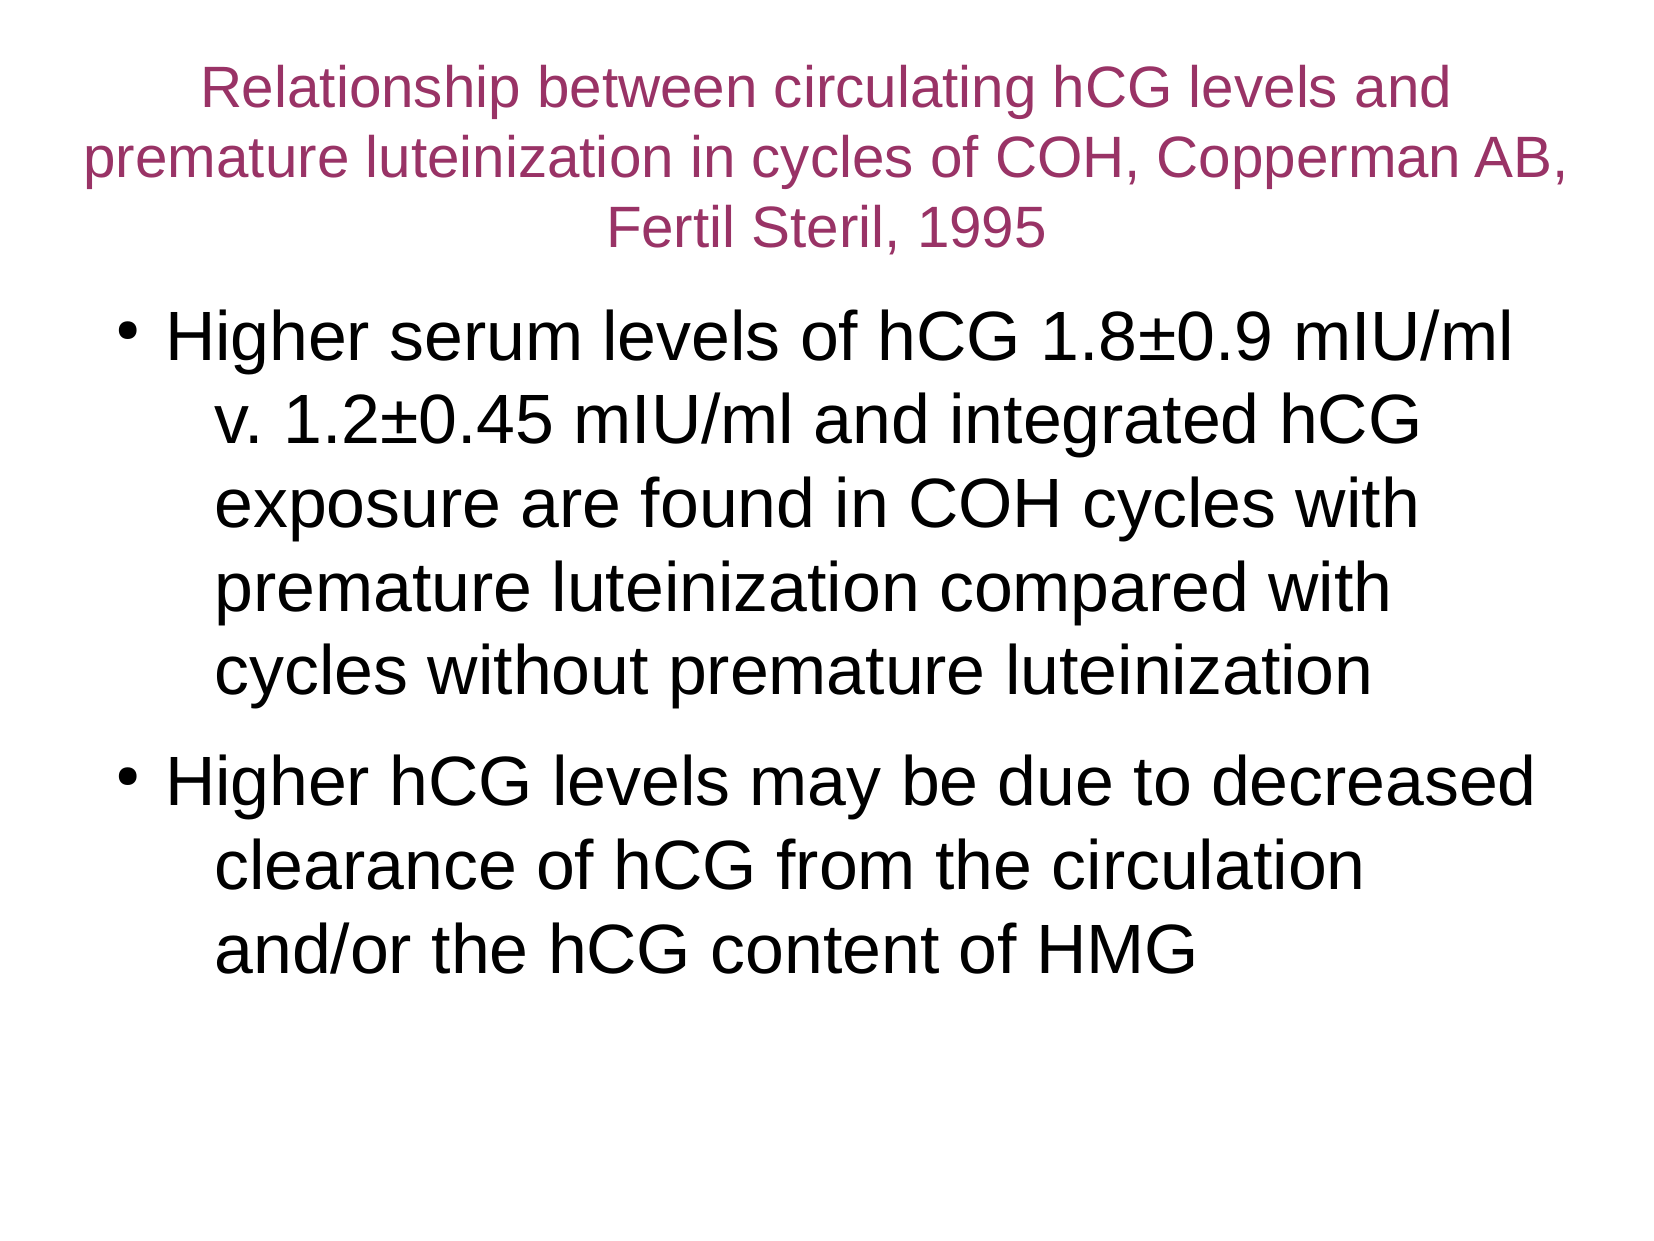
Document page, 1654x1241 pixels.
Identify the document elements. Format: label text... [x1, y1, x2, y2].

title Relationship between circulating hCG levels and premature luteinization in cycles of COH, Copperman AB, Fertil Steril, 1995 [82, 49, 1571, 257]
list Higher serum levels of hCG 1.8±0.9 mIU/ml v. 1.2±0.45 mIU/ml and integrated hCG exposure are found in COH cycles with premature luteinization compared with cycles without premature luteinization Higher hCG levels may be due to decreased clearance of hCG from the circulation and/or the hCG content of HMG [82, 290, 1571, 1109]
